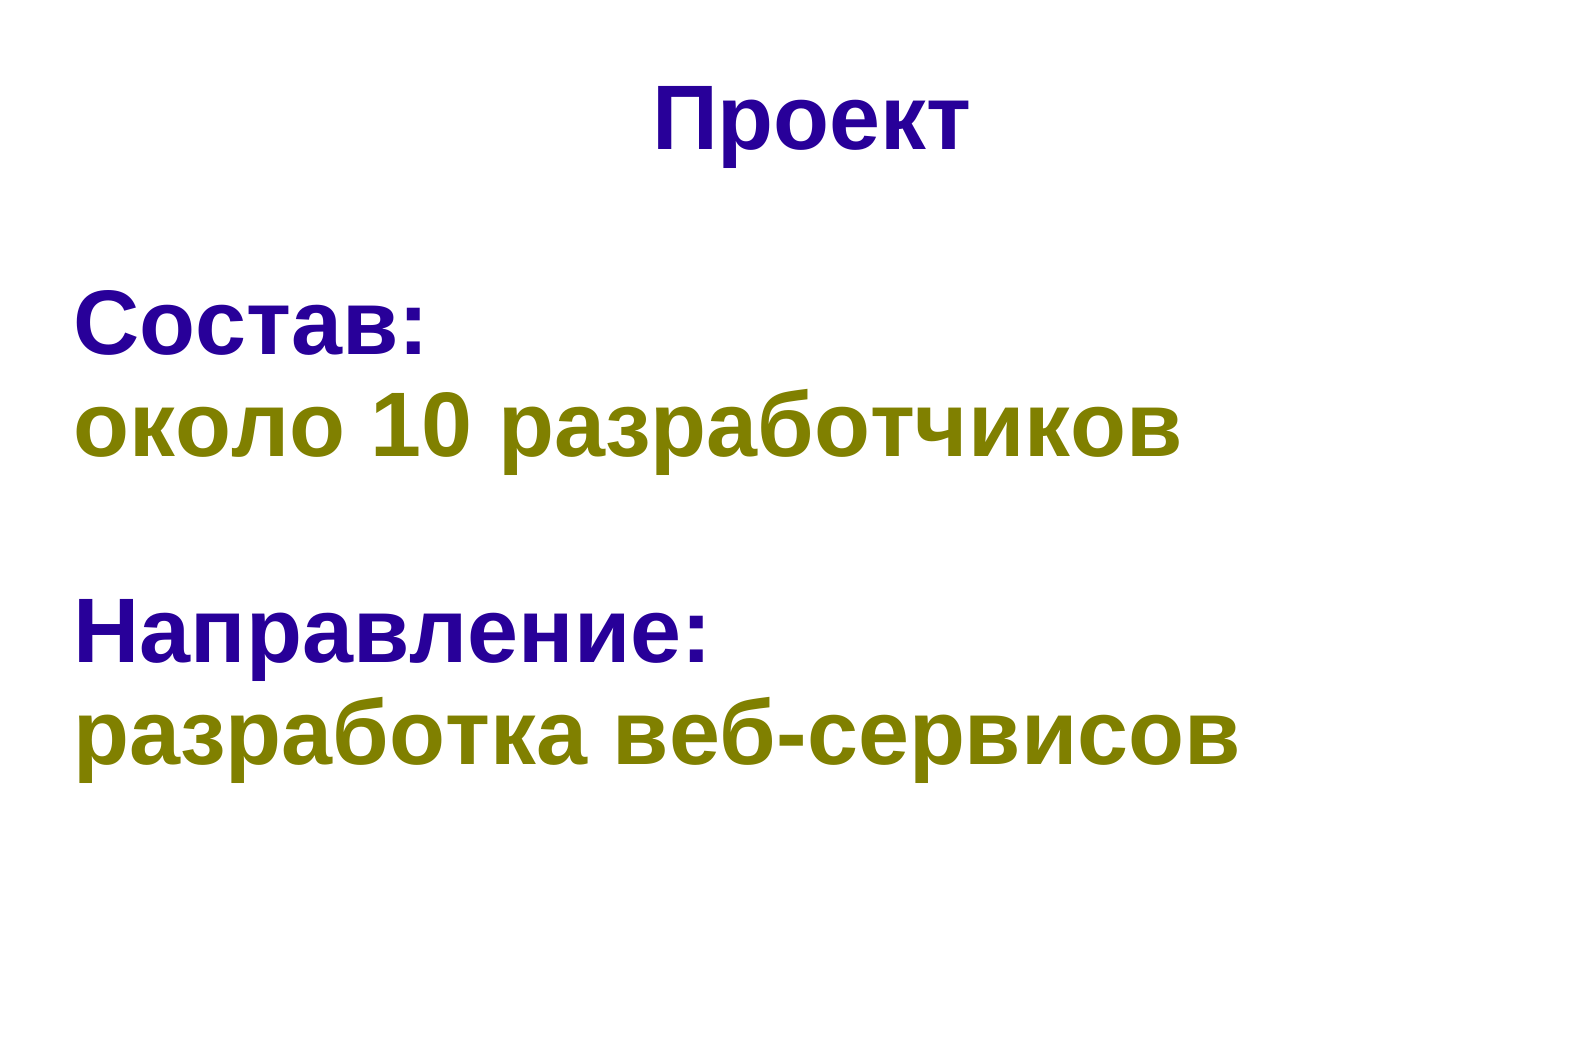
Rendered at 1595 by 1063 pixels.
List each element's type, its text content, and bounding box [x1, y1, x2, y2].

text_box Проект Состав: около 10 разработчиков Направление: разработка веб-сервисов [59, 59, 1565, 895]
